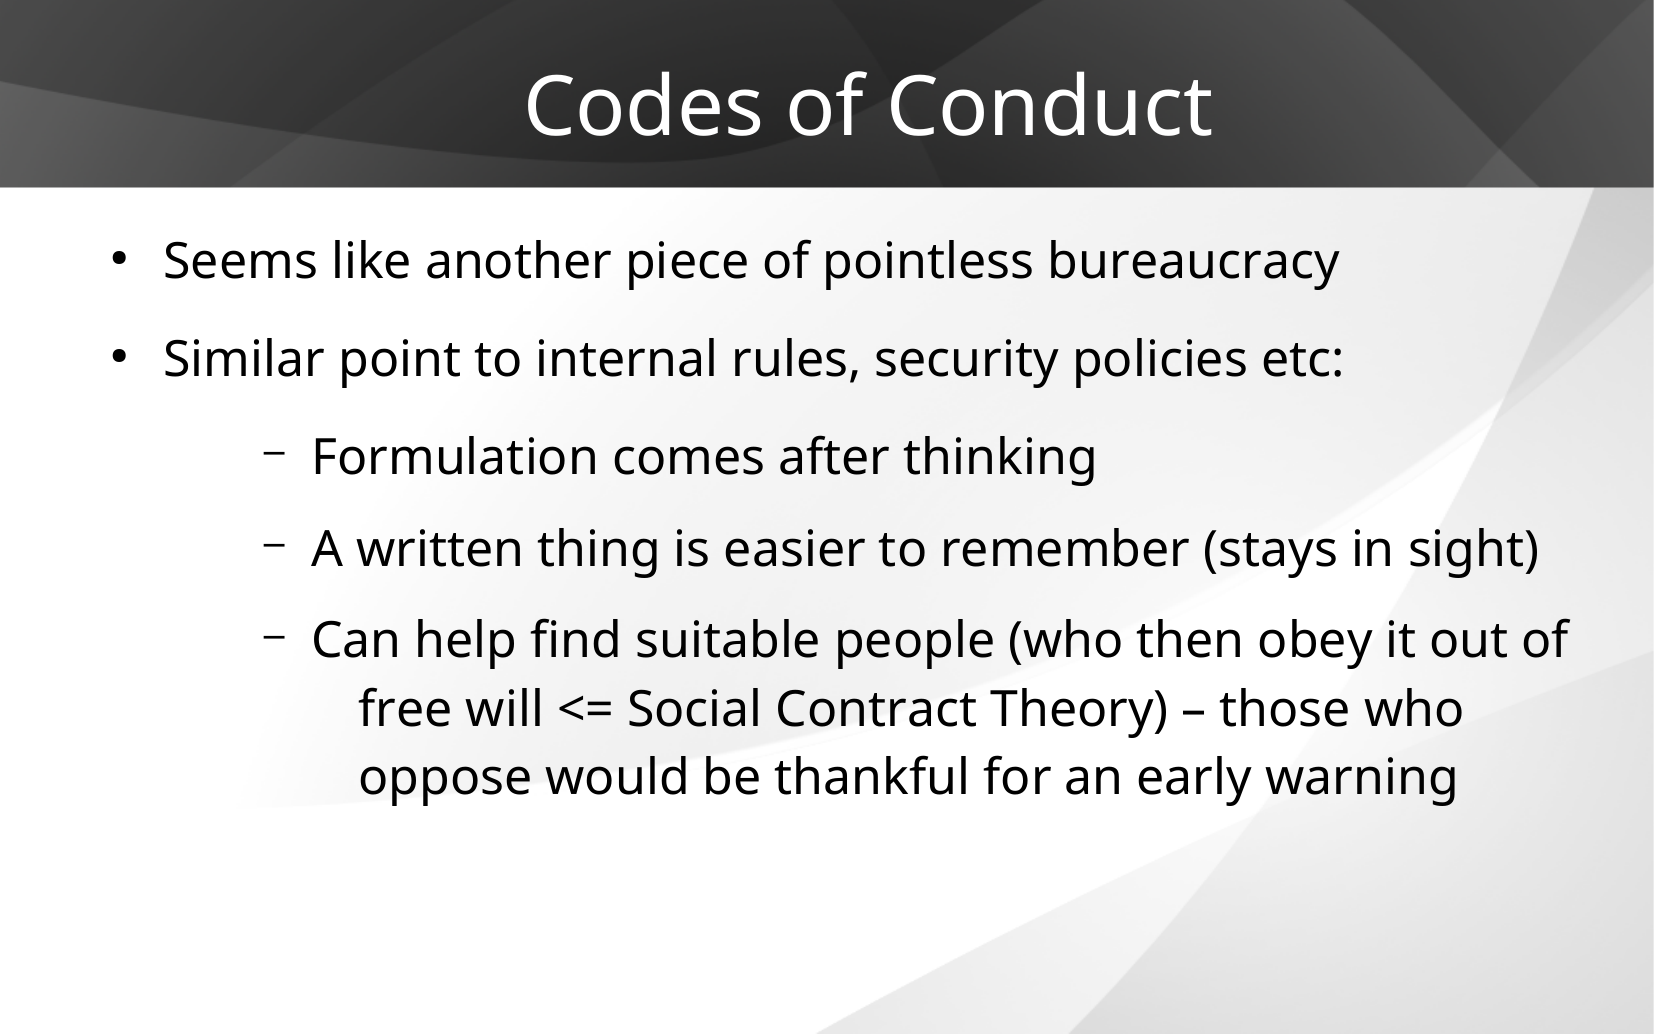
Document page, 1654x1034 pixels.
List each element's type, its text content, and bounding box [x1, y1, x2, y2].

list Seems like another piece of pointless bureaucracy Similar point to internal rules, security policies etc: Formulation comes after thinking A written thing is easier to remember (stays in sight) Can help find suitable people (who then obey it out of free will <= Social Contract Theory) – those who oppose would be thankful for an early warning [75, 225, 1613, 1013]
picture [0, 0, 1654, 1034]
title Codes of Conduct [124, 0, 1613, 208]
